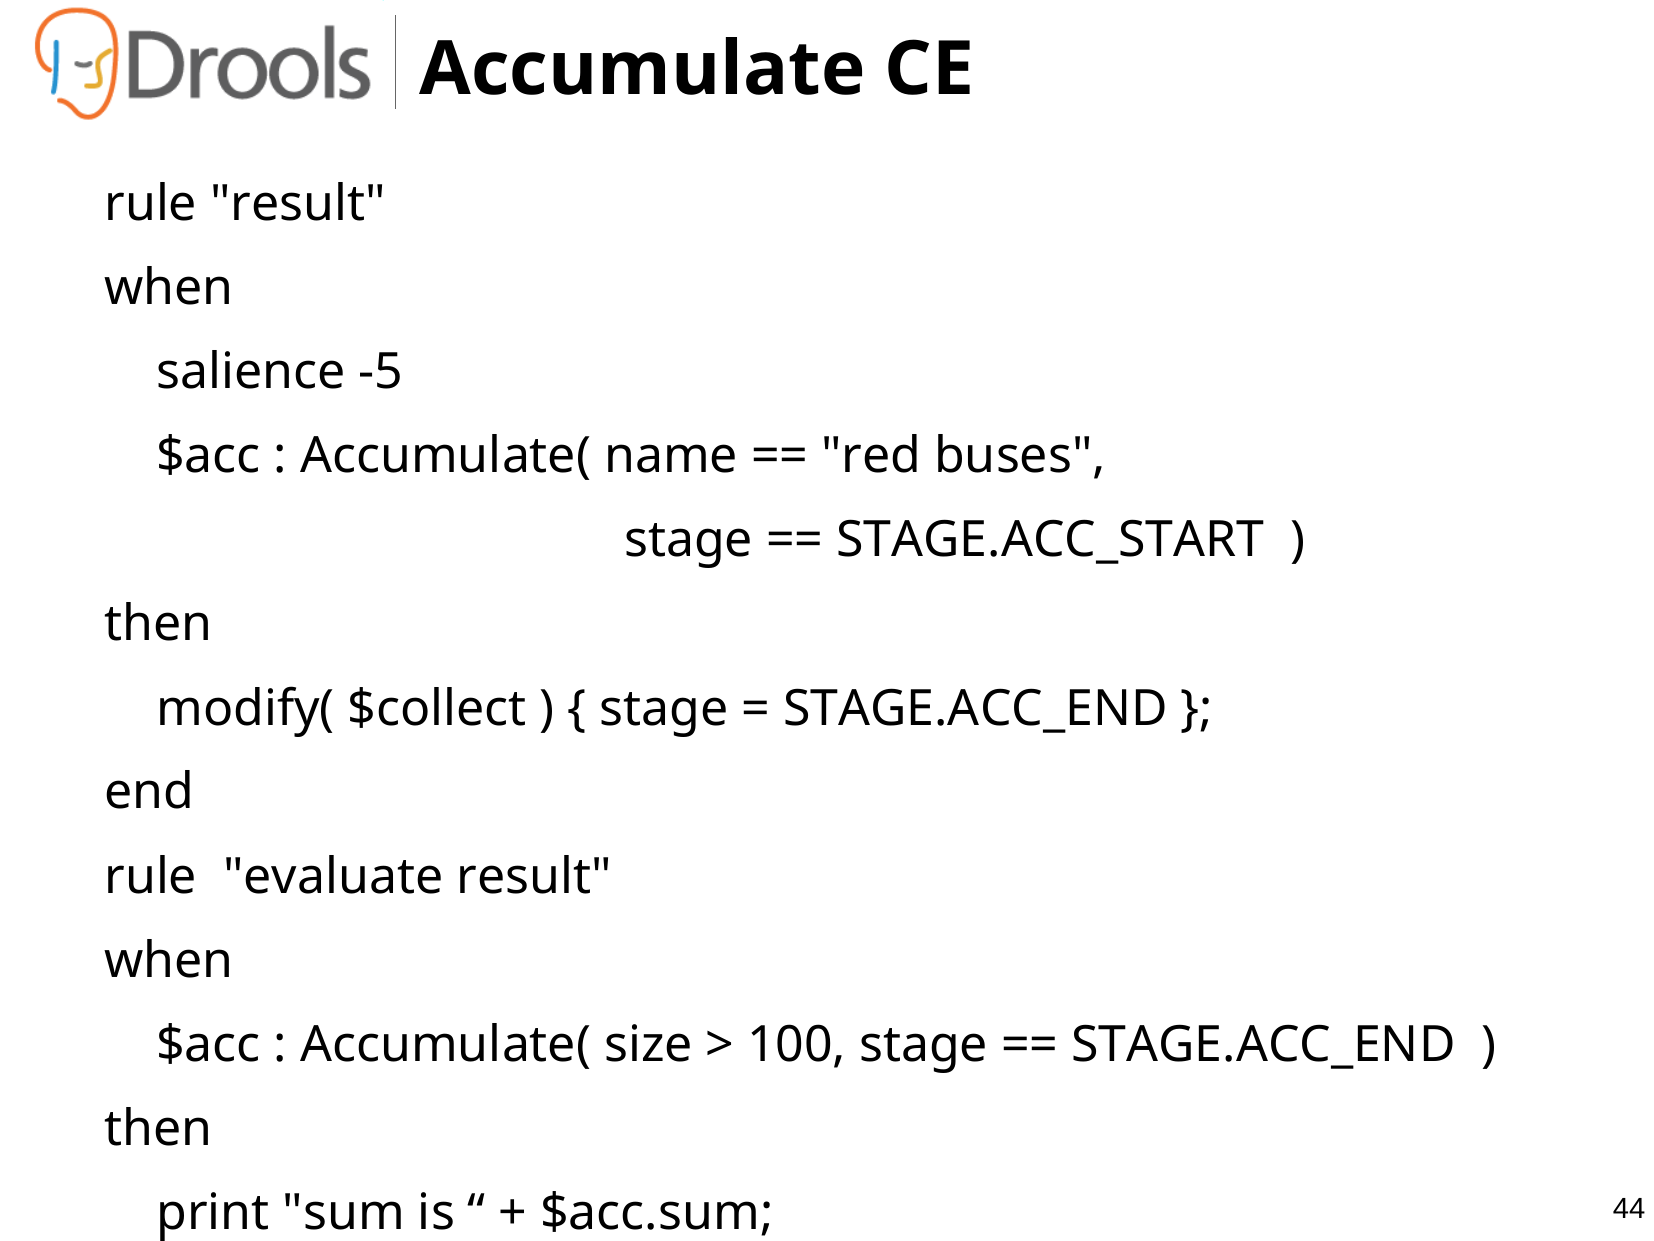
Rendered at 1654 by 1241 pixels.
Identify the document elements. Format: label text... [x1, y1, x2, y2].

list rule "result" when salience -5 $acc : Accumulate( name == "red buses", stage == STAGE.ACC_START ) then modify( $collect ) { stage = STAGE.ACC_END }; end rule "evaluate result" when $acc : Accumulate( size > 100, stage == STAGE.ACC_END ) then print "sum is “ + $acc.sum; end [104, 166, 1565, 1154]
title Accumulate CE [419, 12, 1630, 118]
picture [29, 0, 384, 126]
